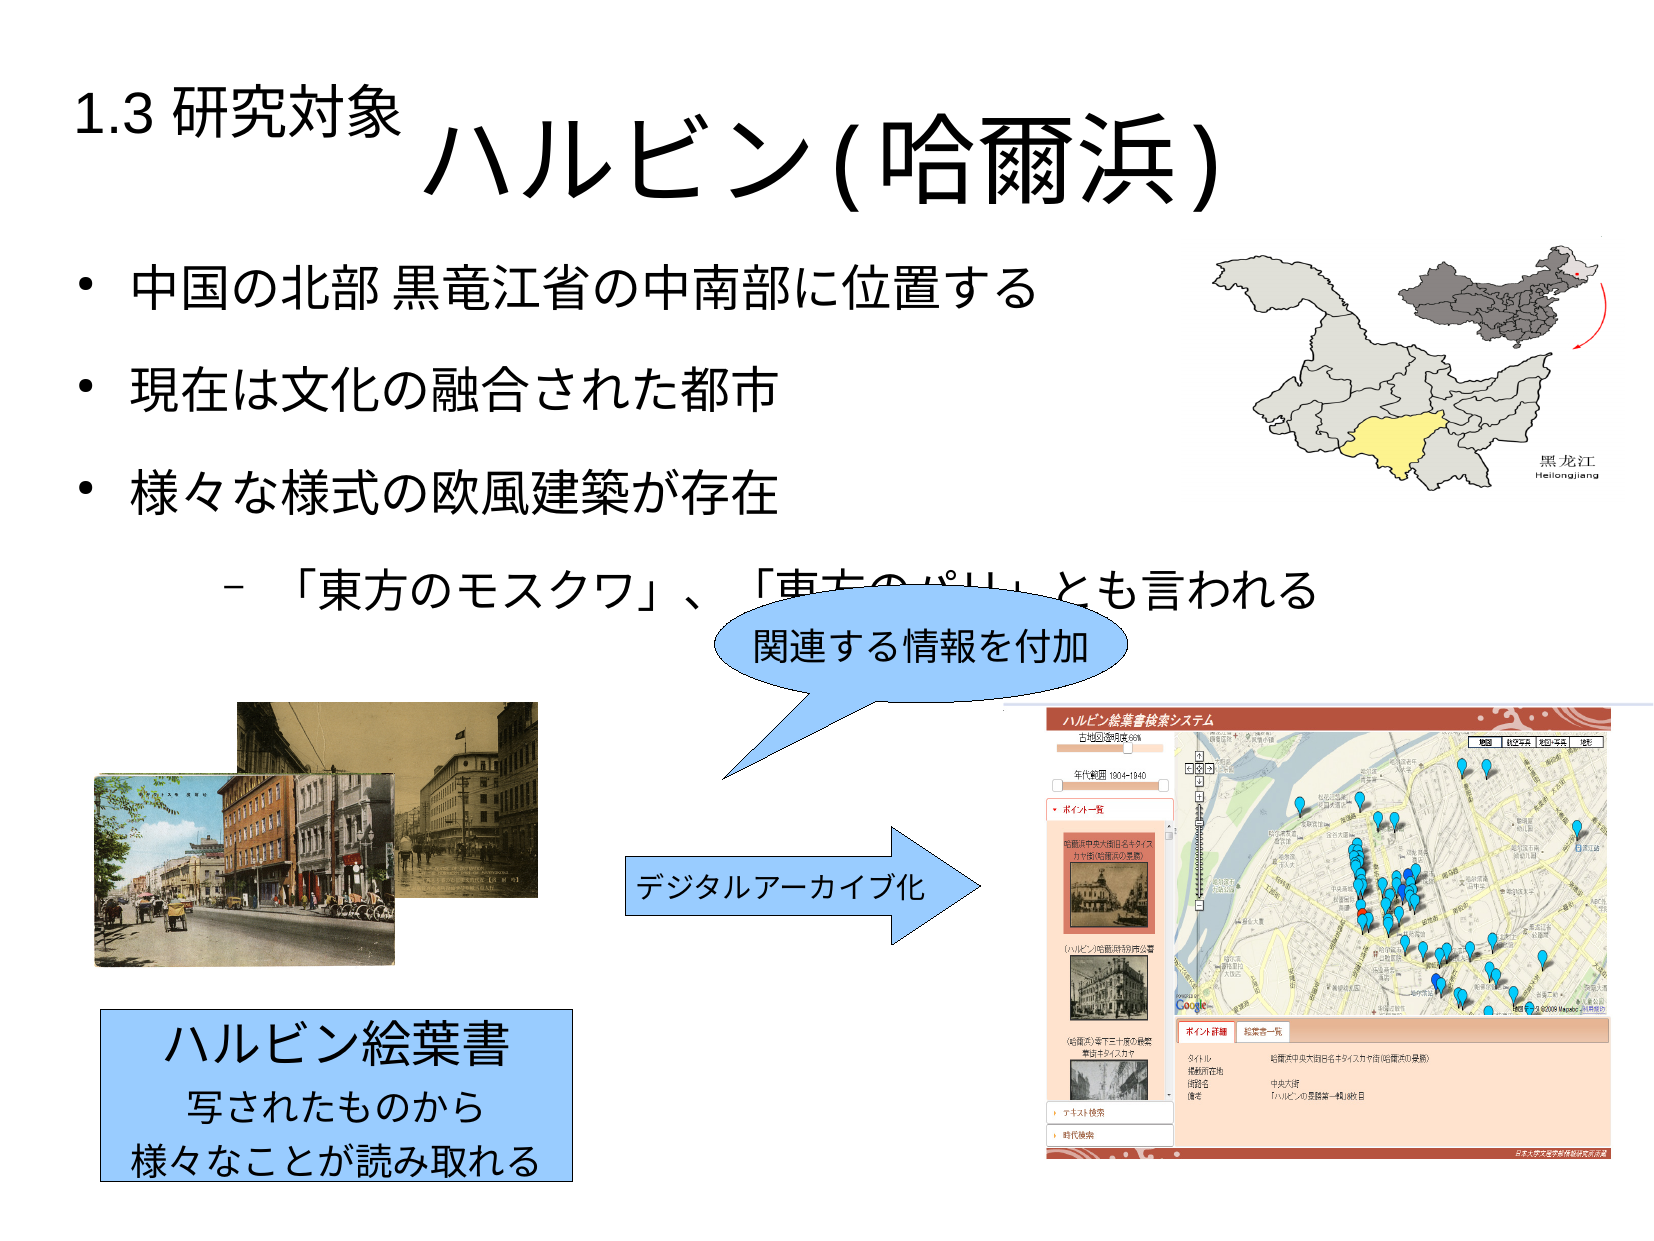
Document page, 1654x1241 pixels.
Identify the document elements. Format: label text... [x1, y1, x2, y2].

text_box 1.3 研究対象 [59, 59, 443, 139]
picture [94, 702, 538, 969]
text_box 関連する情報を付加 [714, 584, 1128, 780]
title ハルビン(哈爾浜) [82, 56, 1571, 248]
text_box ハルビン絵葉書 写されたものから 様々なことが読み取れる [100, 1009, 573, 1182]
picture [1003, 702, 1654, 1205]
text_box デジタルアーカイブ化 [625, 826, 981, 945]
picture [1181, 236, 1625, 502]
list 中国の北部 黒竜江省の中南部に位置する 現在は文化の融合された都市 様々な様式の欧風建築が存在 「東方のモスクワ」、「東方のパリ」とも言われる [59, 248, 1548, 1053]
